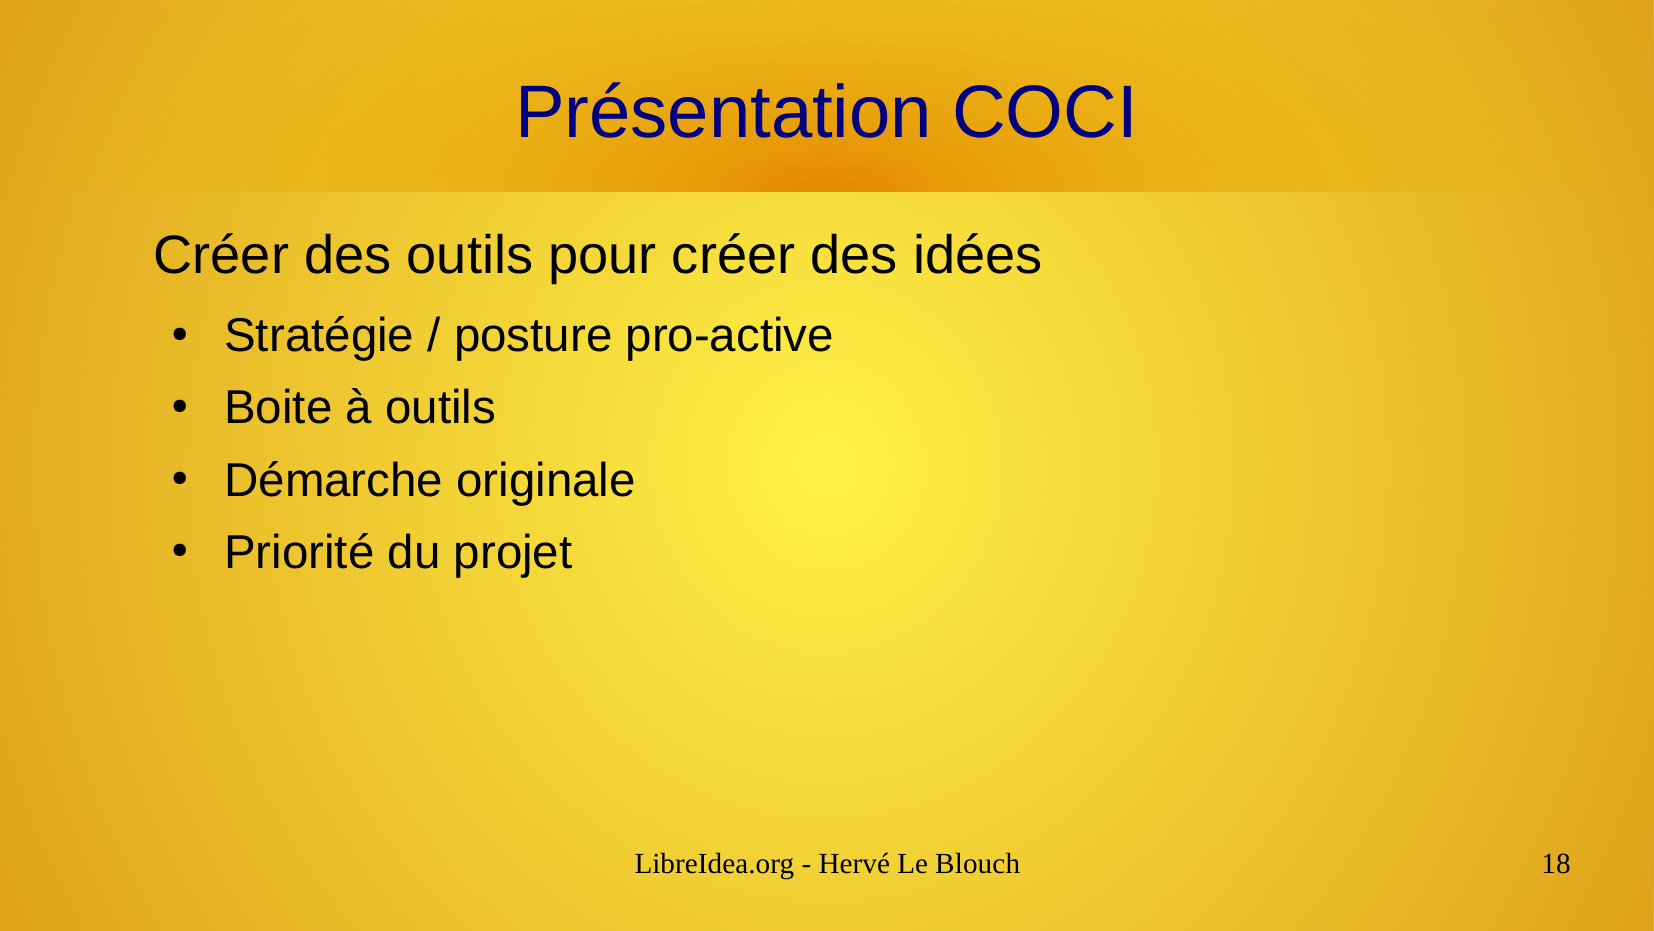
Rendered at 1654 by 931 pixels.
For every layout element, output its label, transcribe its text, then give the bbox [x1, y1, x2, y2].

title Présentation COCI [82, 35, 1571, 189]
list Créer des outils pour créer des idées Stratégie / posture pro-active Boite à outils Démarche originale Priorité du projet [82, 224, 1571, 764]
